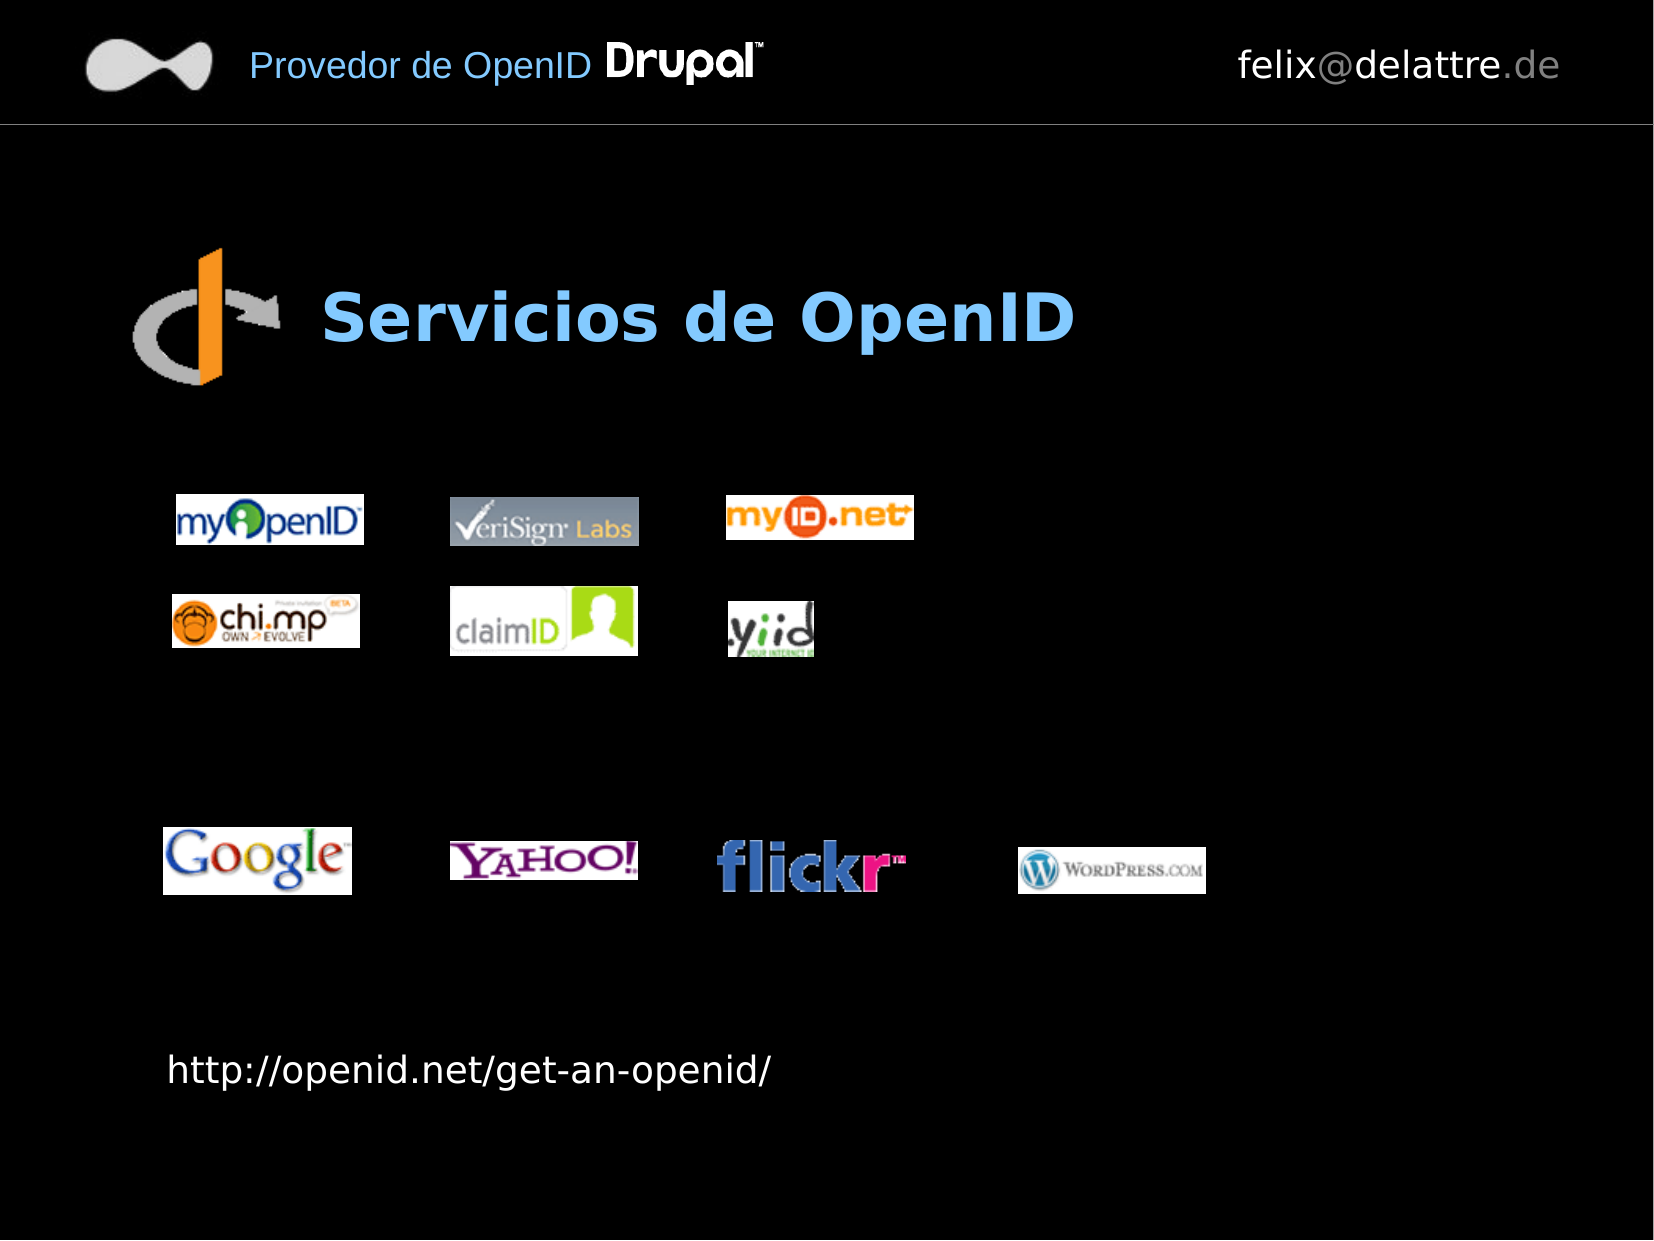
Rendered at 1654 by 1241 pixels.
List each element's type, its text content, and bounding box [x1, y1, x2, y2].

picture [717, 840, 906, 892]
picture [450, 586, 638, 656]
picture [163, 827, 352, 895]
picture [62, 31, 229, 104]
picture [726, 495, 914, 540]
text_box http://openid.net/get-an-openid/ [151, 1041, 1042, 1100]
picture [1018, 847, 1206, 894]
picture [450, 841, 638, 880]
picture [119, 228, 589, 406]
text_box Servicios de OpenID [305, 271, 1455, 365]
picture [176, 494, 364, 545]
picture [728, 601, 814, 657]
picture [172, 594, 360, 648]
picture [450, 497, 639, 546]
